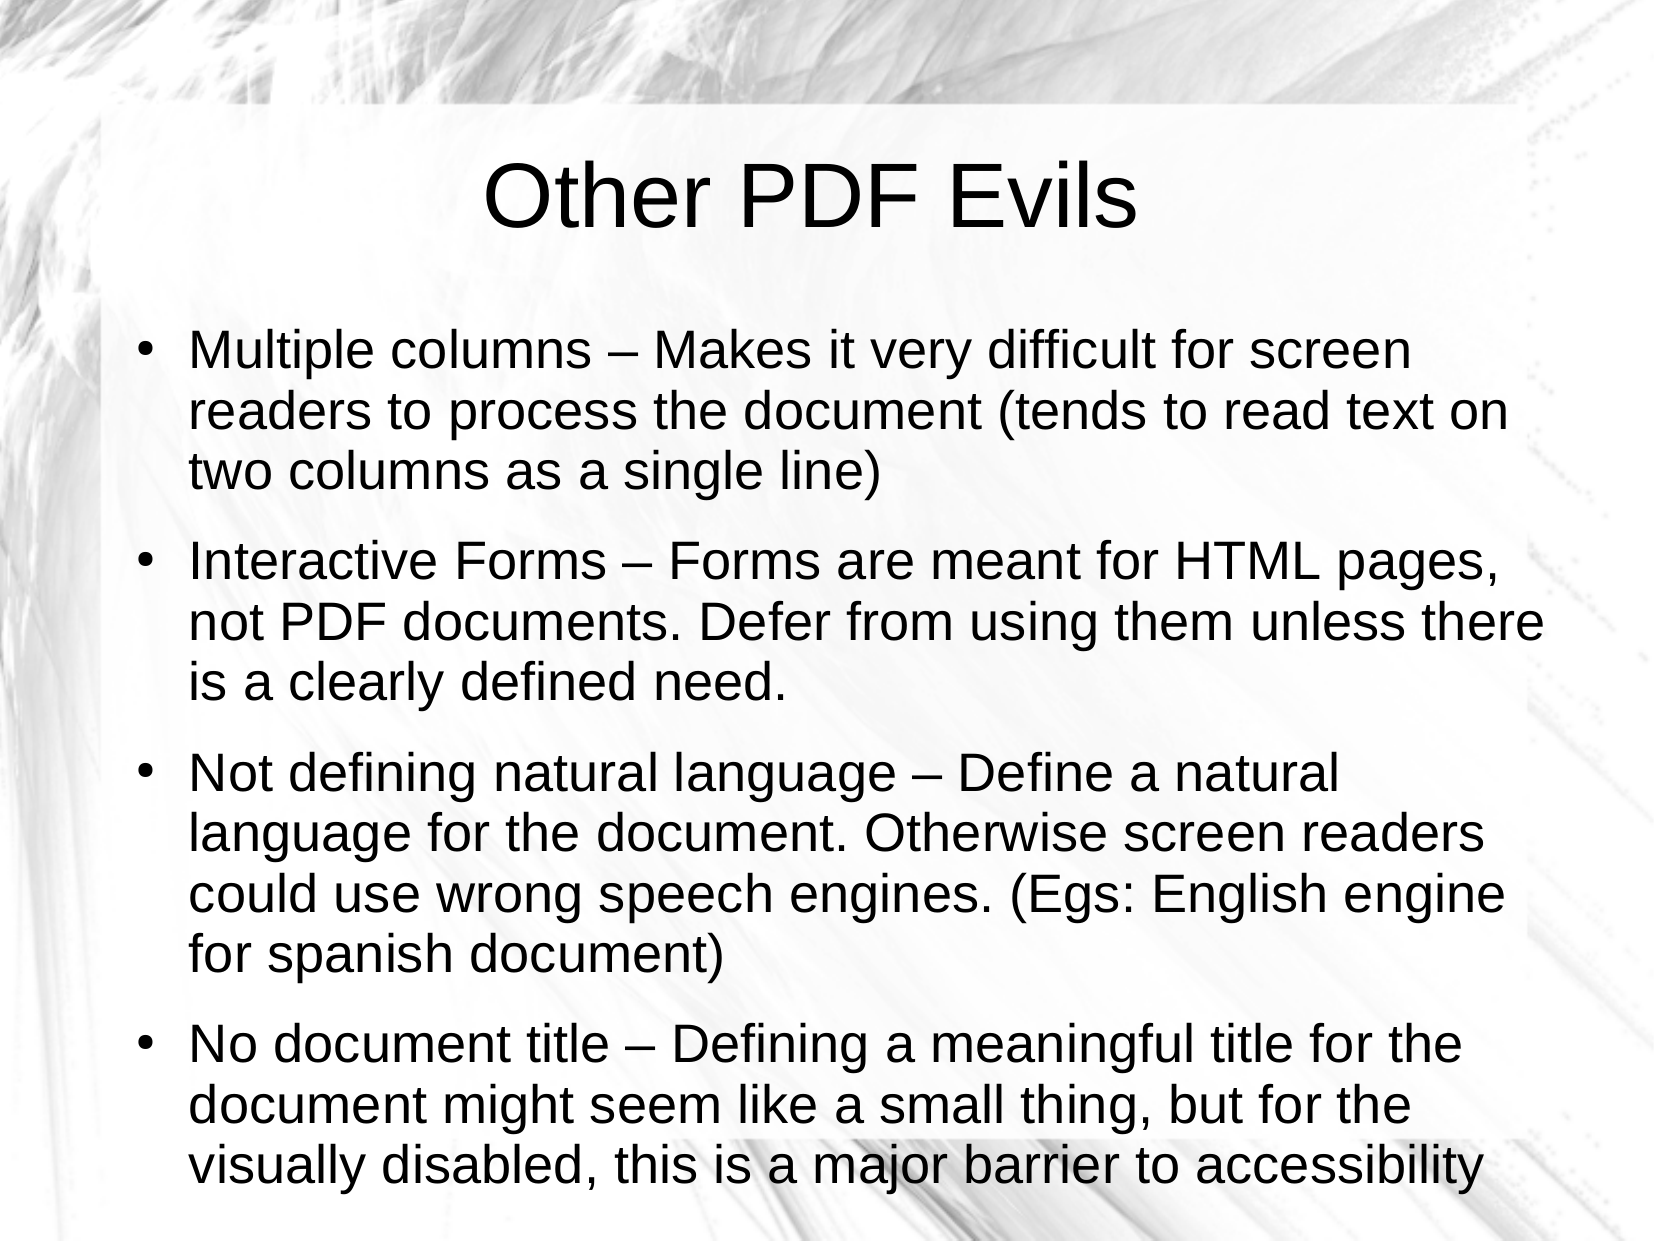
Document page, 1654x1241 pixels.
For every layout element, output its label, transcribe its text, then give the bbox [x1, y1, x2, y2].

picture [0, 0, 1654, 1241]
title Other PDF Evils [118, 119, 1506, 273]
list Multiple columns – Makes it very difficult for screen readers to process the document (tends to read text on two columns as a single line) Interactive Forms – Forms are meant for HTML pages, not PDF documents. Defer from using them unless there is a clearly defined need. Not defining natural language – Define a natural language for the document. Otherwise screen readers could use wrong speech engines. (Egs: English engine for spanish document) No document title – Defining a meaningful title for the document might seem like a small thing, but for the visually disabled, this is a major barrier to accessibility [118, 319, 1571, 1196]
